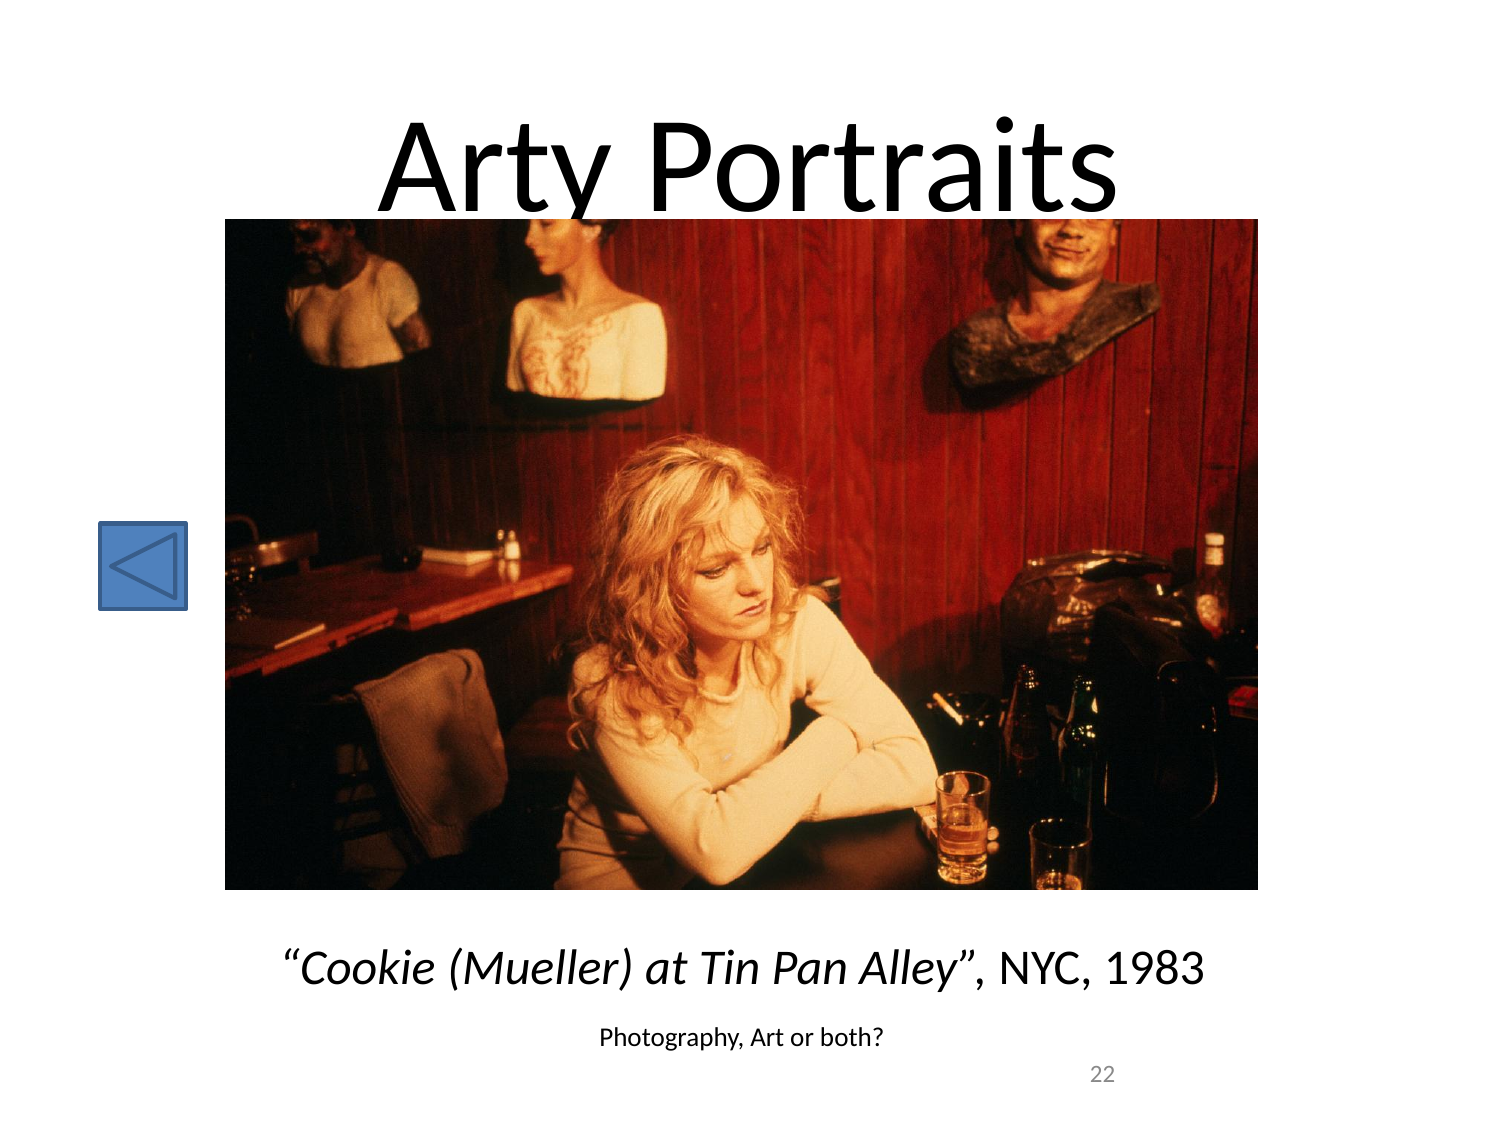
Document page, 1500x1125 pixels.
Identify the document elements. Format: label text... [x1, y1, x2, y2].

title Arty Portraits [112, 66, 1388, 209]
text_box 22 [1074, 1042, 1426, 1103]
subtitle “Cookie (Mueller) at Tin Pan Alley”, NYC, 1983 Photography, Art or both? [216, 893, 1267, 1059]
text_box [100, 523, 186, 610]
picture [225, 219, 1258, 890]
